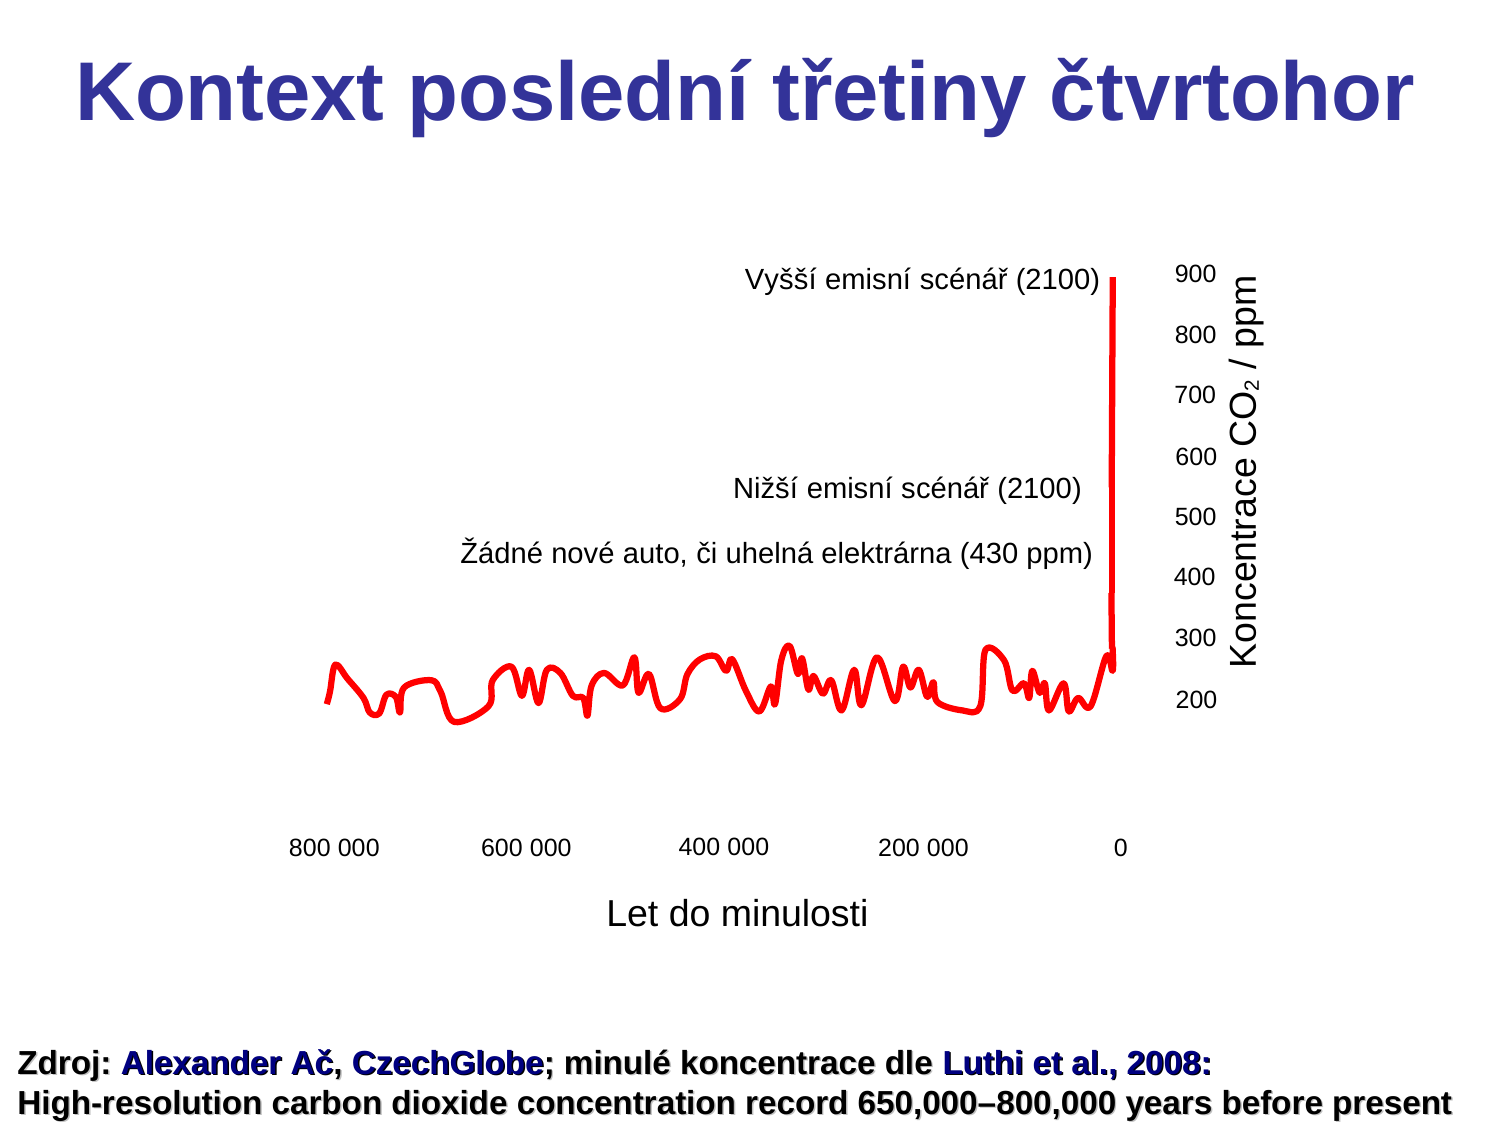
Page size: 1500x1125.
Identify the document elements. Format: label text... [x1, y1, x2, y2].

text_box Kontext poslední třetiny čtvrtohor [60, 29, 1432, 145]
text_box 200 [1206, 692, 1214, 706]
text_box 200 [1152, 675, 1233, 721]
text_box Žádné nové auto, či uhelná elektrárna (430 ppm) [435, 527, 1109, 578]
text_box 700 [1150, 371, 1210, 417]
text_box 400 000 [655, 822, 785, 868]
text_box 900 [1205, 266, 1210, 280]
text_box 500 [1205, 509, 1210, 523]
text_box 800 [1151, 311, 1210, 357]
text_box 400 [1204, 569, 1210, 583]
text_box 500 [1151, 492, 1210, 539]
text_box 200 000 [854, 823, 985, 869]
text_box 300 [1151, 614, 1210, 660]
text_box Koncentrace CO2 / ppm [1210, 260, 1272, 696]
text_box 400 [1150, 552, 1210, 599]
text_box 900 [1151, 250, 1232, 296]
text_box 600 [1151, 432, 1210, 478]
text_box 700 [1205, 387, 1210, 401]
text_box 300 [1205, 630, 1210, 644]
text_box Zdroj: Alexander Ač, CzechGlobe; minulé koncentrace dle Luthi et al., 2008: High-resolution carbon dioxide concentration record 650,000–800,000 years before present [0, 1033, 1479, 1125]
text_box Nižší emisní scénář (2100) [708, 461, 1097, 513]
text_box 600 000 [457, 823, 588, 869]
text_box 800 [1205, 327, 1210, 341]
text_box Vyšší emisní scénář (2100) [719, 252, 1116, 303]
text_box 0 [1090, 823, 1143, 869]
text_box Let do minulosti [578, 881, 884, 942]
text_box 800 000 [265, 823, 395, 870]
